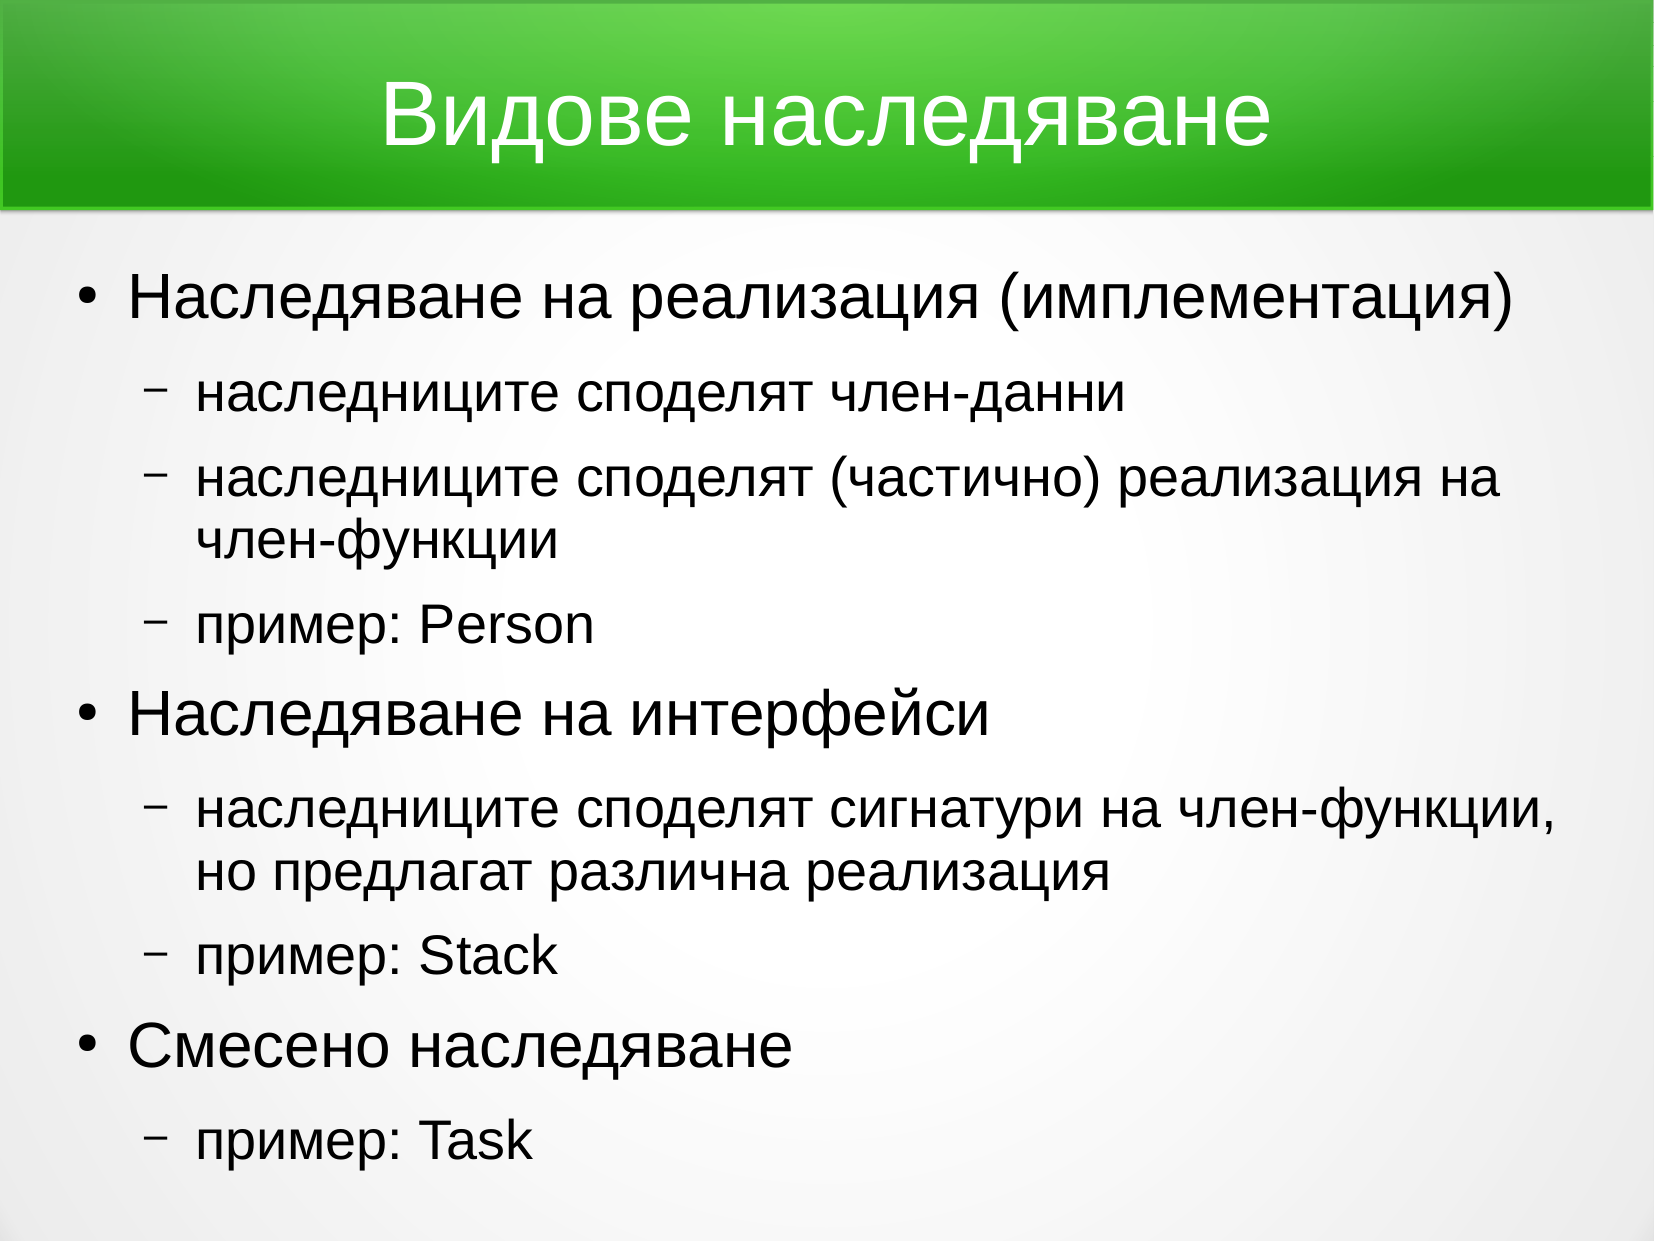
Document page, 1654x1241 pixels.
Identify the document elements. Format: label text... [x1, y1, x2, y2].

title Видове наследяване [82, 49, 1571, 179]
list Наследяване на реализация (имплементация) наследниците споделят член-данни наследниците споделят (частично) реализация на член-функции пример: Person Наследяване на интерфейси наследниците споделят сигнатури на член-функции, но предлагат различна реализация пример: Stack Смесено наследяване пример: Task [59, 261, 1595, 1182]
